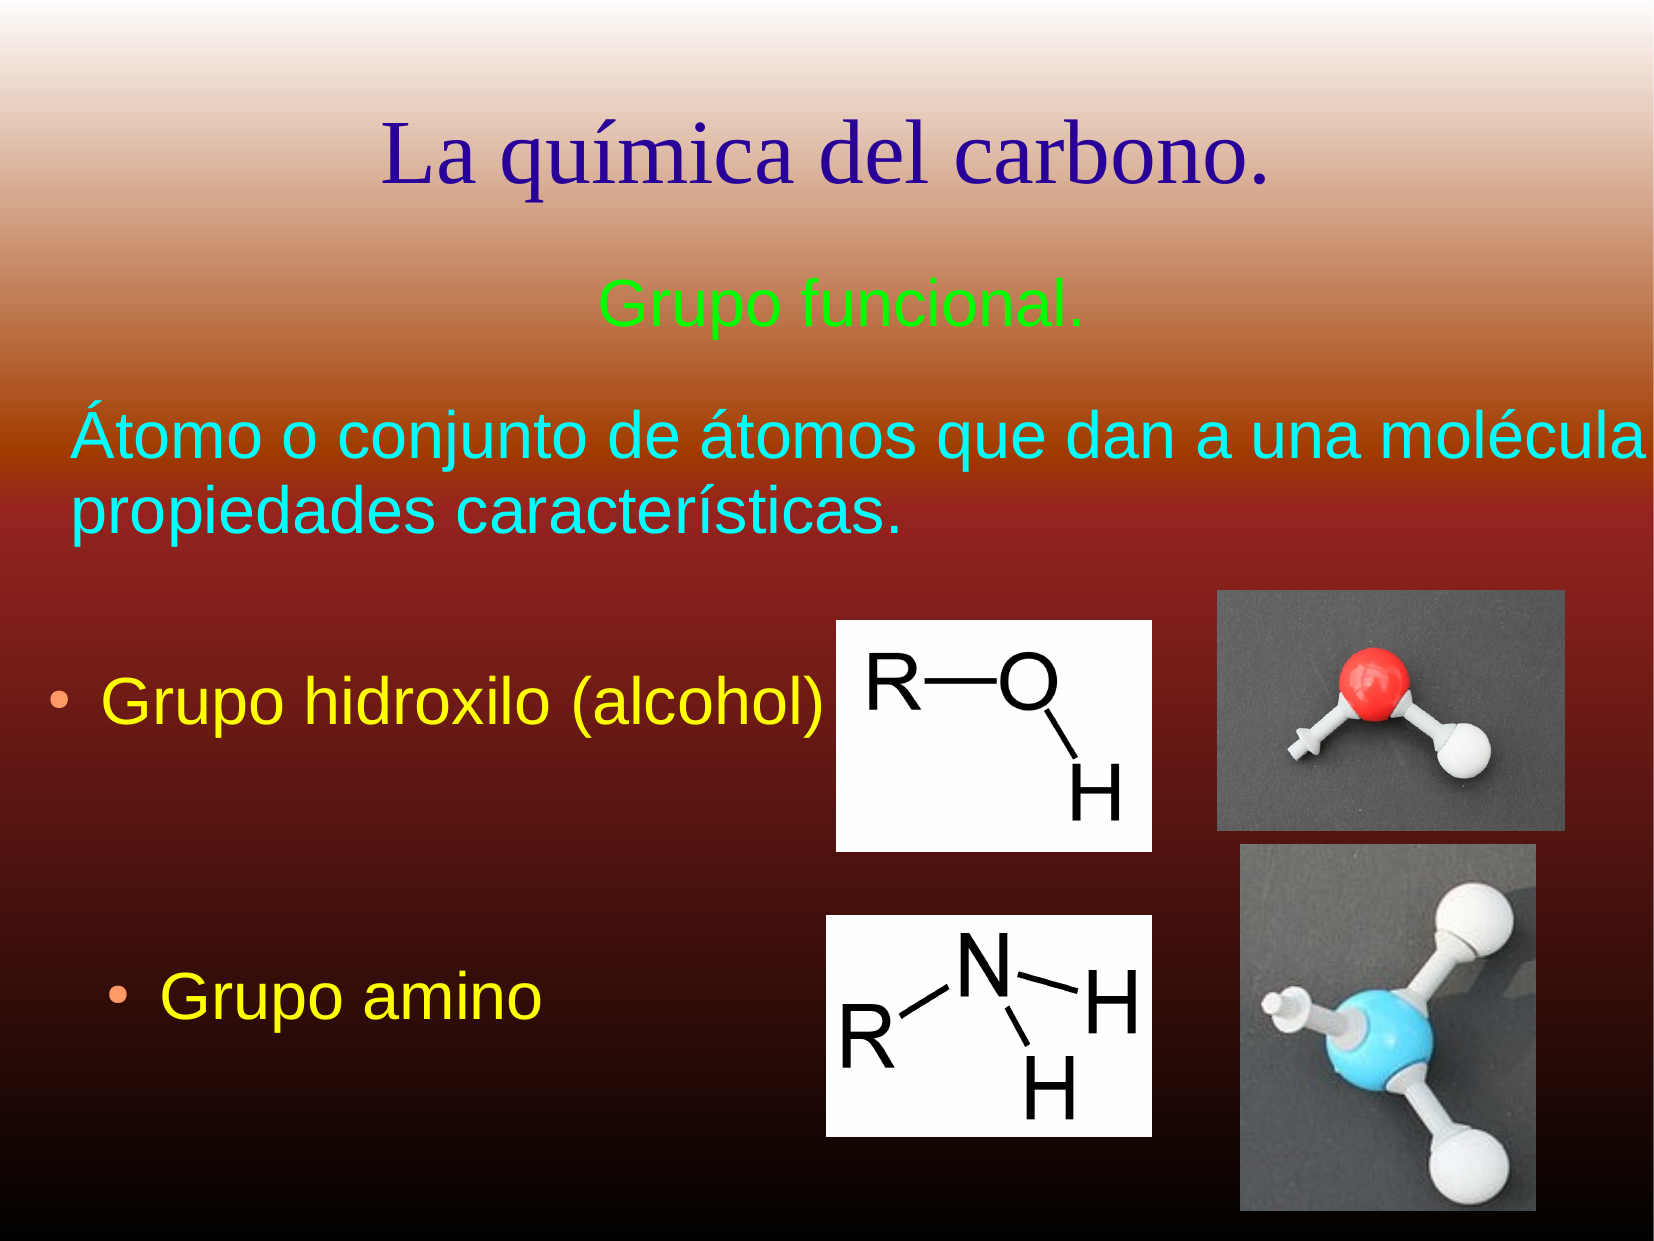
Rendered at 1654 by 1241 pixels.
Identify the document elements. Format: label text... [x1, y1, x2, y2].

text_box Átomo o conjunto de átomos que dan a una molécula propiedades características. [0, 397, 1654, 548]
title La química del carbono. [82, 49, 1571, 257]
text_box Grupo hidroxilo (alcohol) [29, 664, 827, 739]
picture [0, 0, 1654, 397]
text_box Grupo amino [88, 959, 623, 1035]
list Grupo funcional. [76, 548, 1536, 621]
picture [0, 548, 1654, 1241]
list Grupo funcional. [76, 265, 1536, 397]
